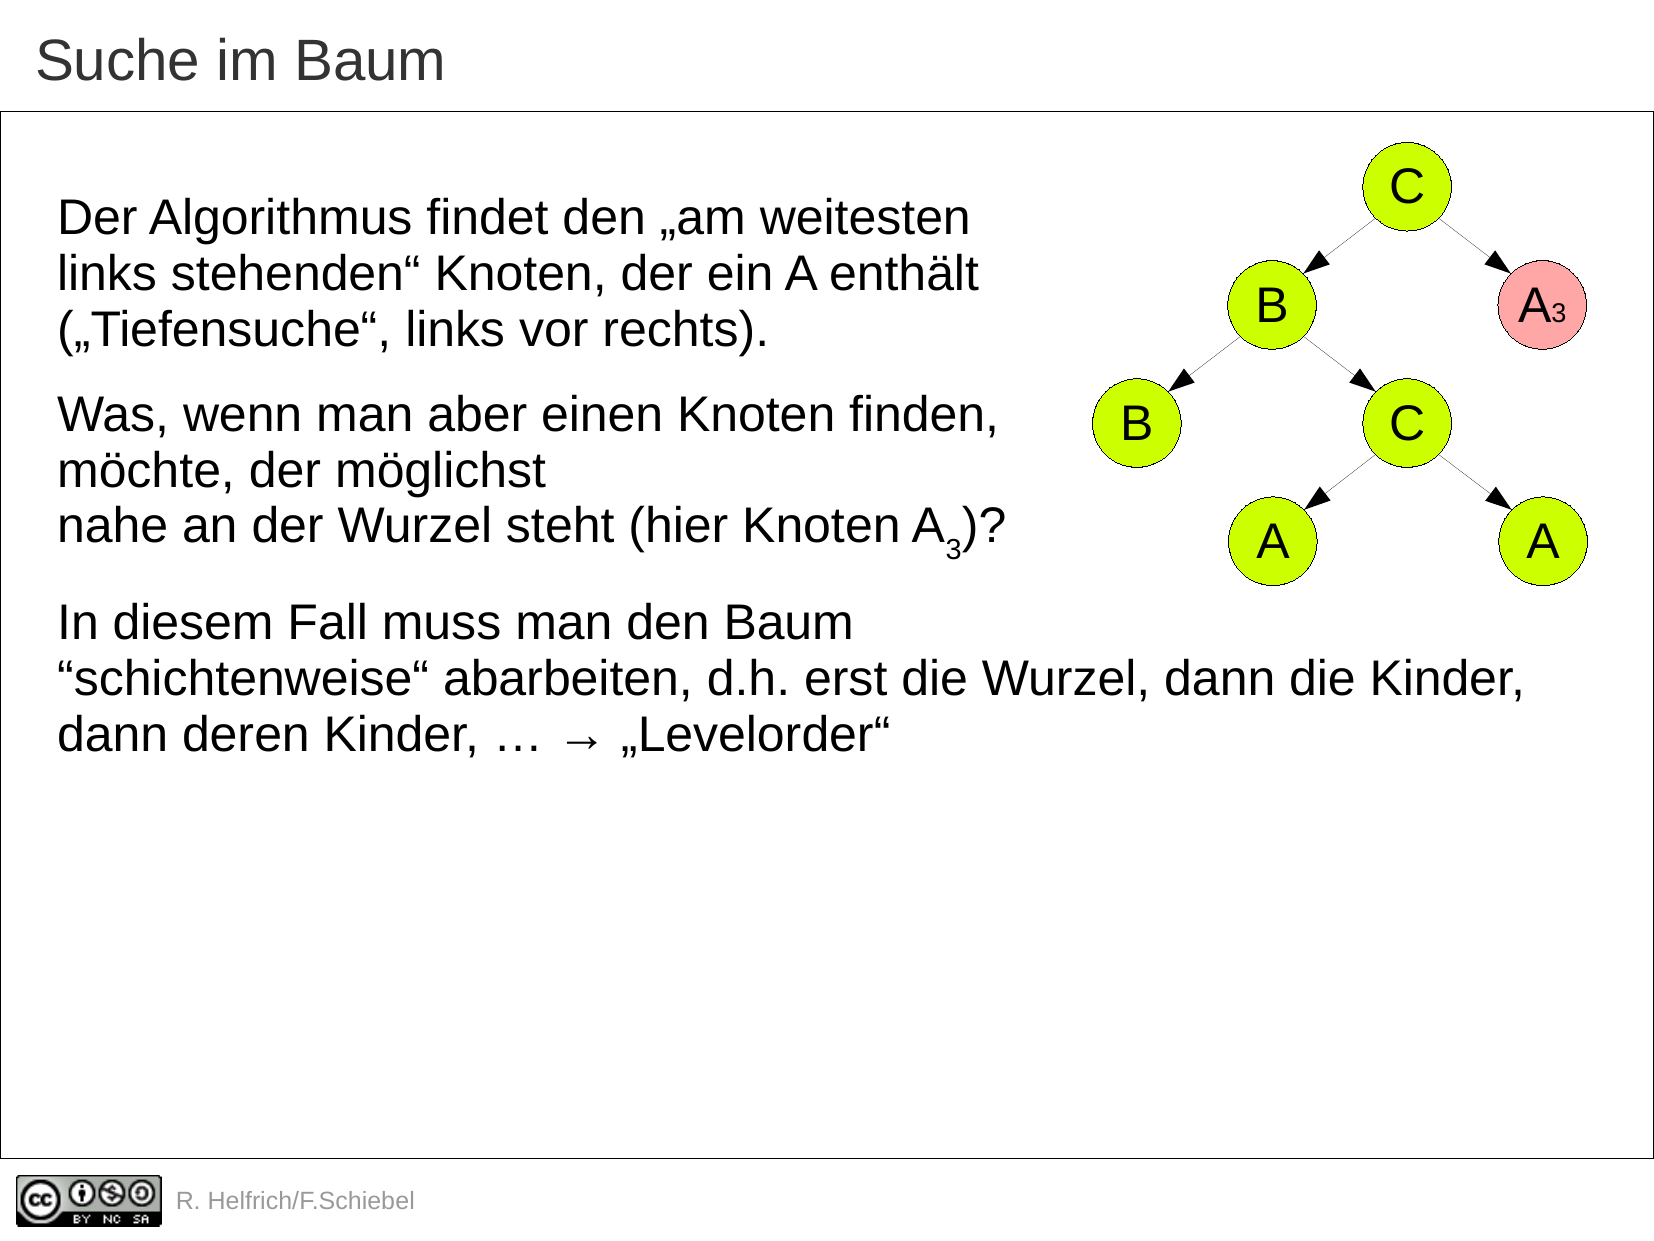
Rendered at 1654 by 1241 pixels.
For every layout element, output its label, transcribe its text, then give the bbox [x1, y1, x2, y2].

title Suche im Baum [35, 22, 1636, 100]
text_box A [1228, 496, 1318, 586]
text_box B [1227, 260, 1317, 350]
picture [16, 1175, 162, 1227]
text_box B [1092, 378, 1182, 468]
text_box C [1362, 142, 1452, 232]
text_box A3 [1497, 260, 1587, 350]
text_box C [1362, 378, 1452, 468]
list Der Algorithmus findet den „am weitesten links stehenden“ Knoten, der ein A enthält („Tiefensuche“, links vor rechts). Was, wenn man aber einen Knoten finden, möchte, der möglichst nahe an der Wurzel steht (hier Knoten A3)? In diesem Fall muss man den Baum “schichtenweise“ abarbeiten, d.h. erst die Wurzel, dann die Kinder, dann deren Kinder, … → „Levelorder“ [57, 189, 1605, 1008]
text_box A [1498, 496, 1588, 586]
